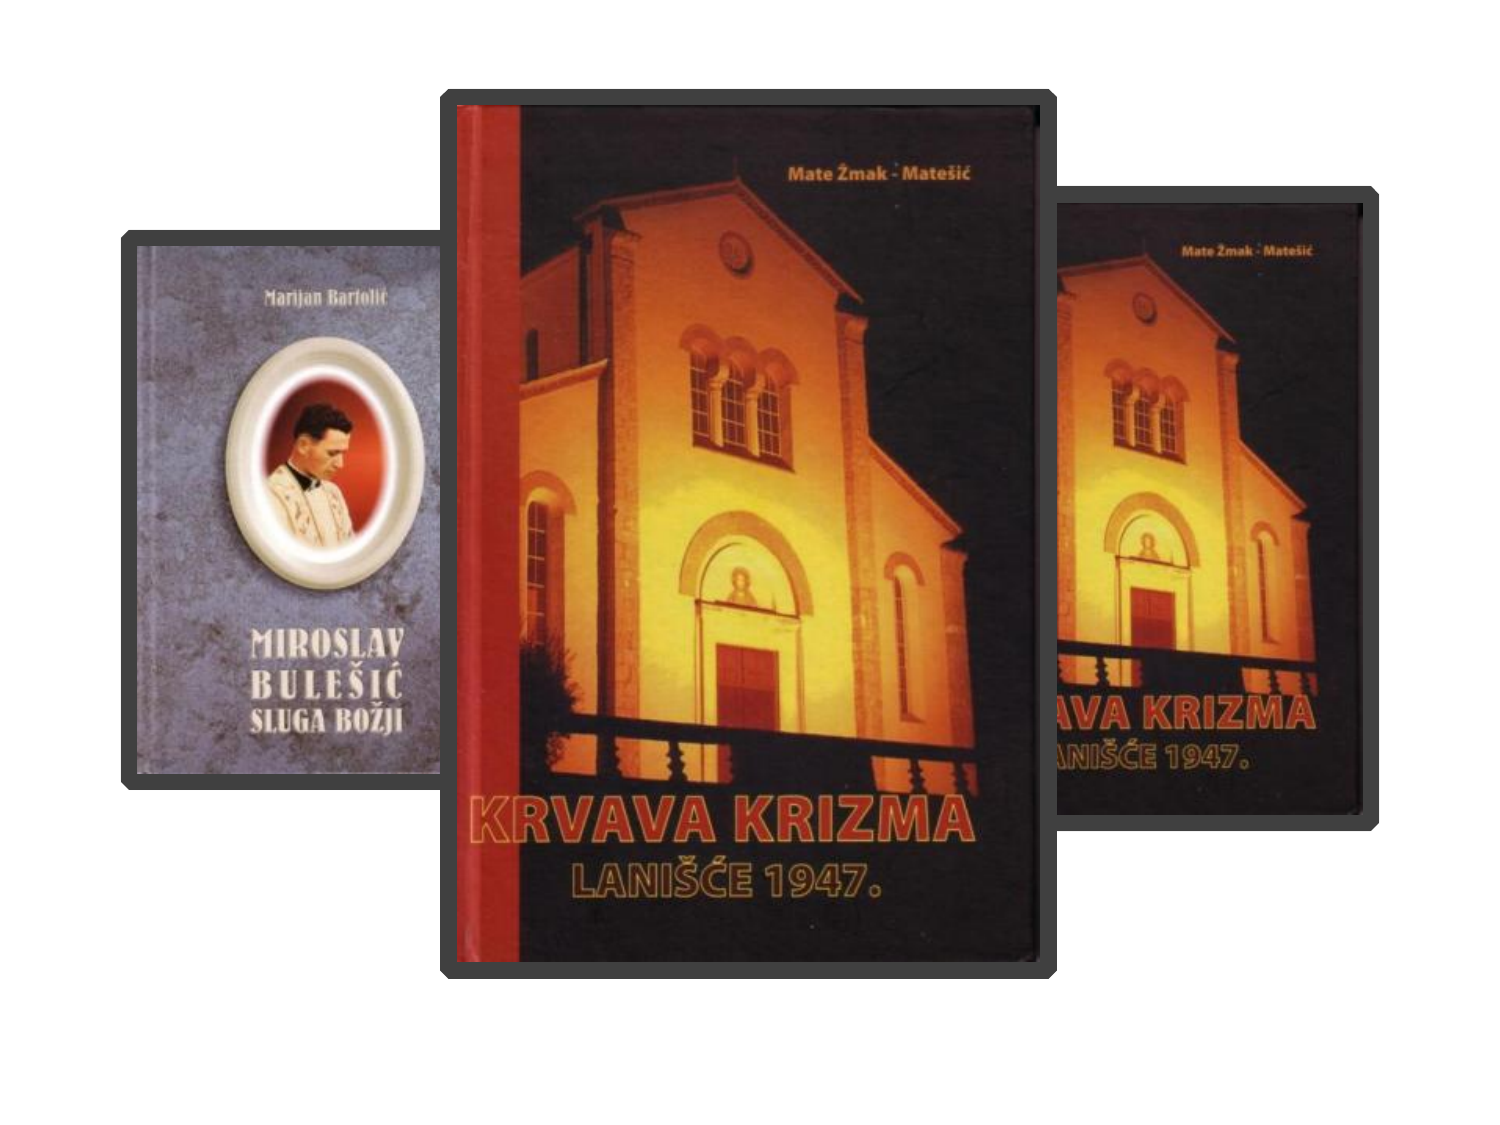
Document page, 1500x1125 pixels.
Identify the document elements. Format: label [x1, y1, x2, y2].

picture [137, 246, 440, 774]
picture [457, 105, 1041, 962]
picture [1057, 202, 1363, 815]
